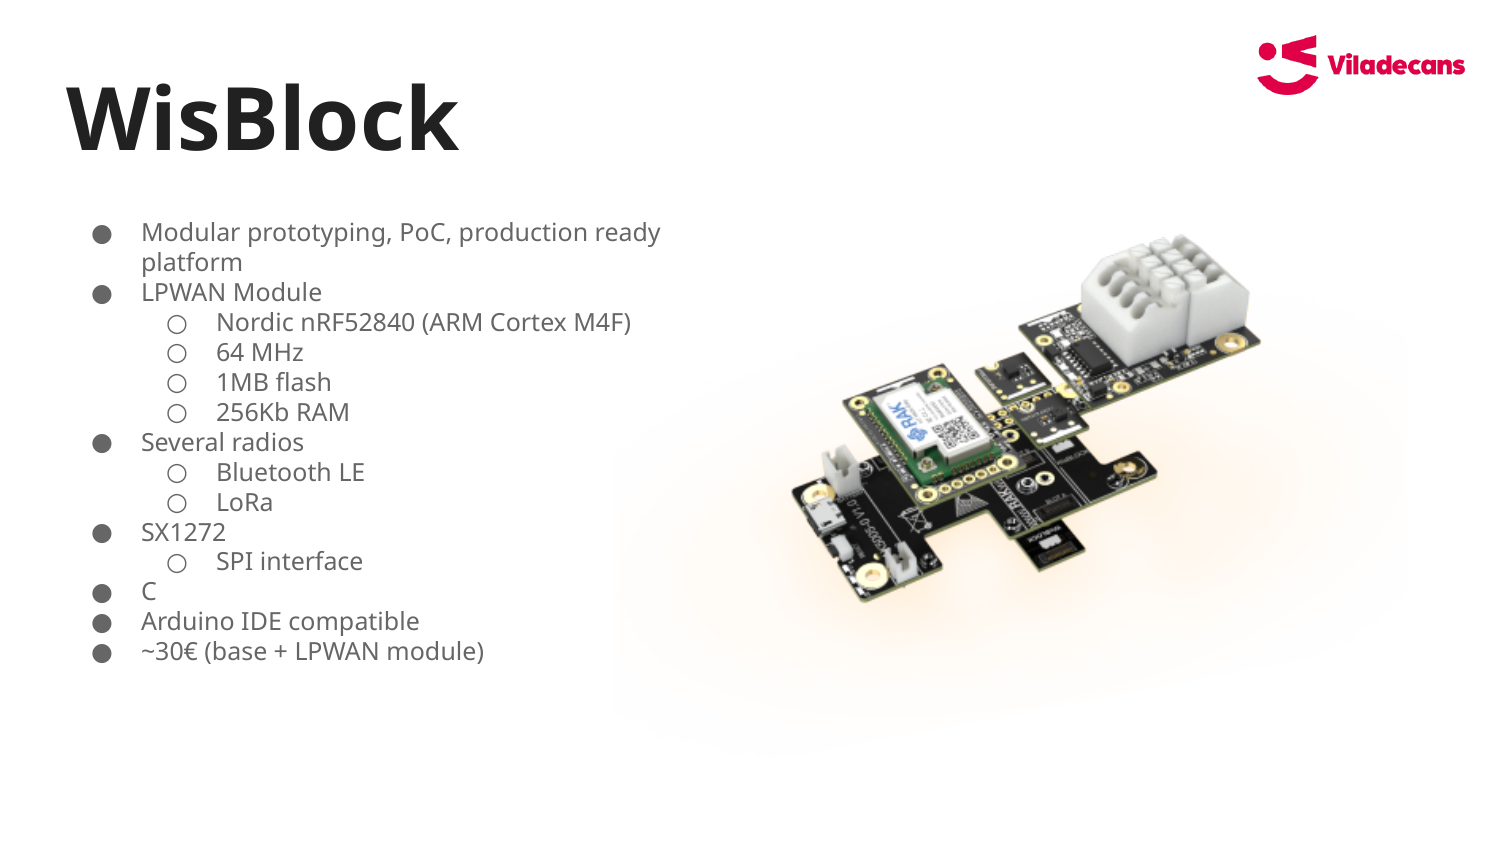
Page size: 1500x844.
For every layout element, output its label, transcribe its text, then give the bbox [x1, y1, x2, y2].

picture [614, 22, 1465, 816]
list Modular prototyping, PoC, production ready platform LPWAN Module Nordic nRF52840 (ARM Cortex M4F) 64 MHz 1MB flash 256Kb RAM Several radios Bluetooth LE LoRa SX1272 SPI interface C Arduino IDE compatible ~30€ (base + LPWAN module) [51, 201, 614, 750]
title WisBlock [1407, 48, 1449, 180]
title WisBlock [51, 48, 614, 180]
